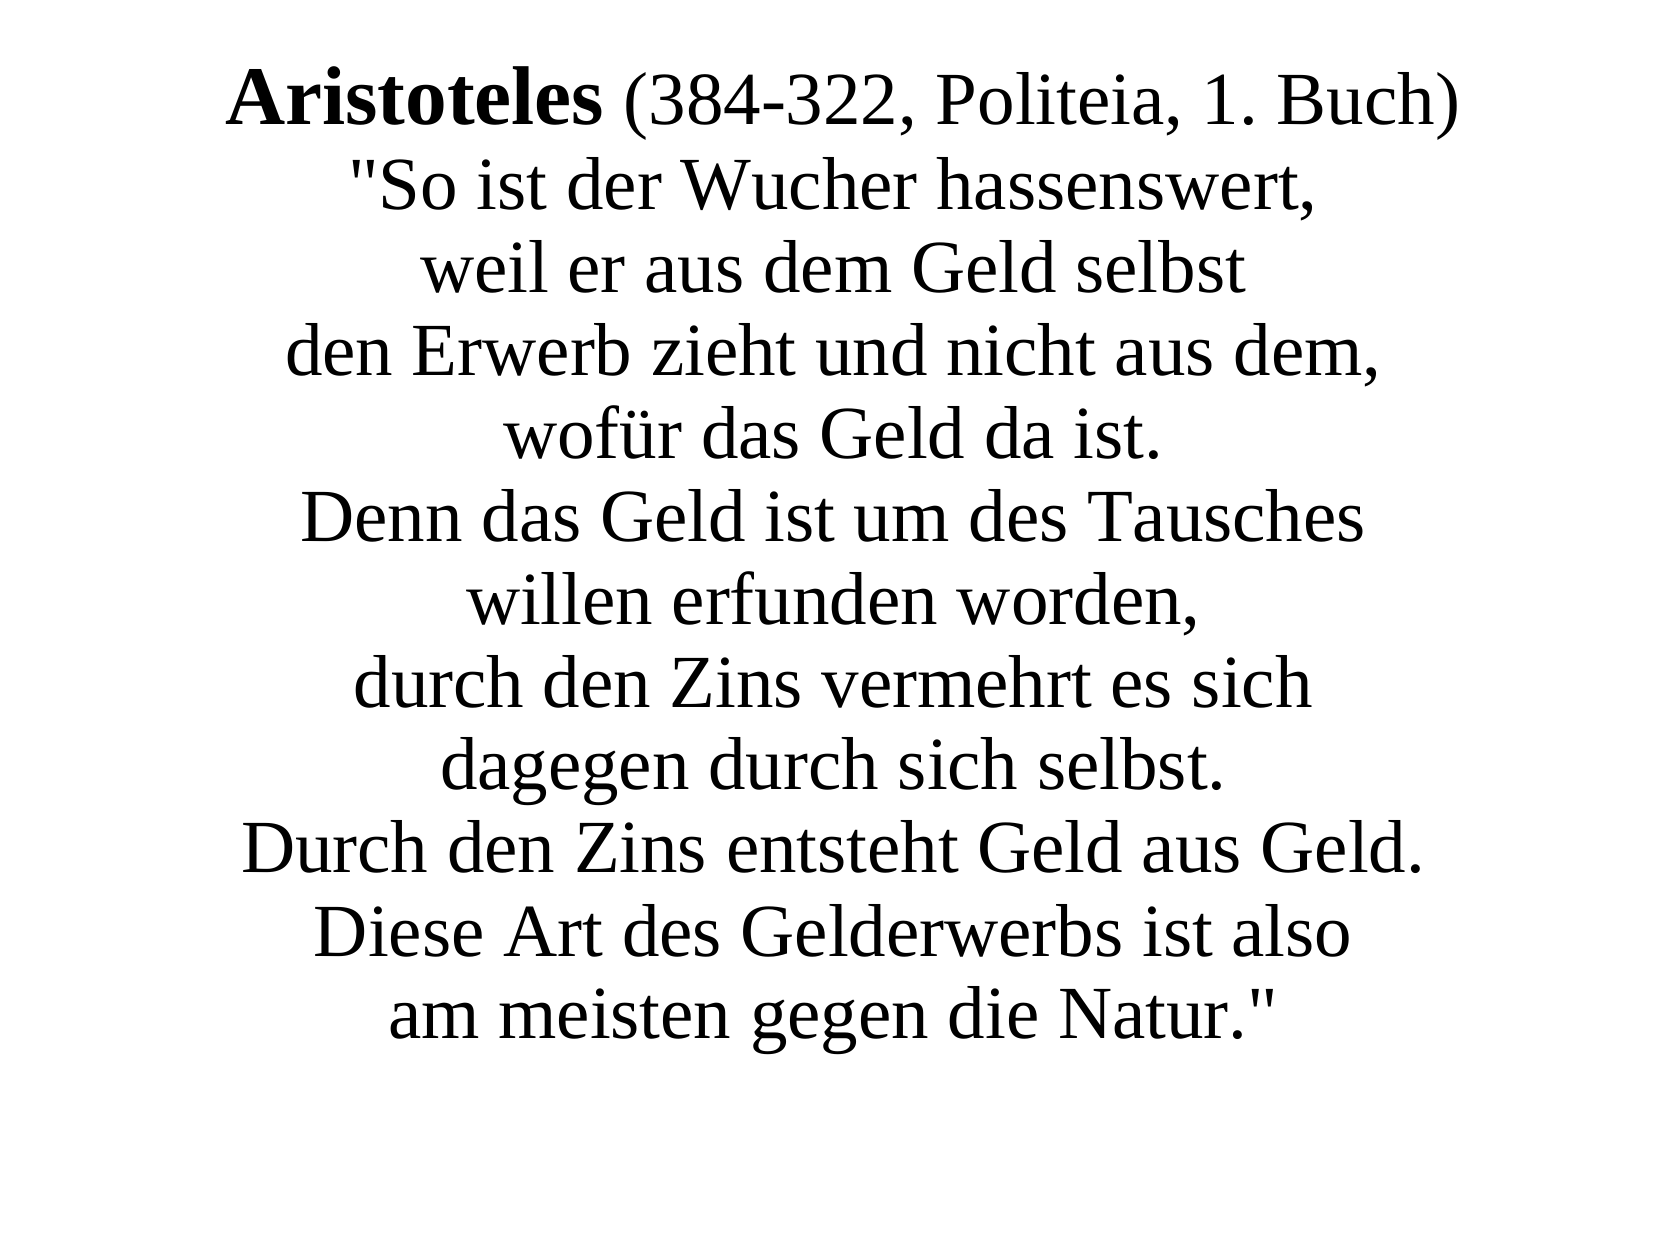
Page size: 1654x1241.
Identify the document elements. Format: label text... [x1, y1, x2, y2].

text_box Aristoteles (384-322, Politeia, 1. Buch) "So ist der Wucher hassenswert, weil er aus dem Geld selbst den Erwerb zieht und nicht aus dem, wofür das Geld da ist. Denn das Geld ist um des Tausches willen erfunden worden, durch den Zins vermehrt es sich dagegen durch sich selbst. Durch den Zins entsteht Geld aus Geld. Diese Art des Gelderwerbs ist also am meisten gegen die Natur." [225, 50, 1462, 1174]
